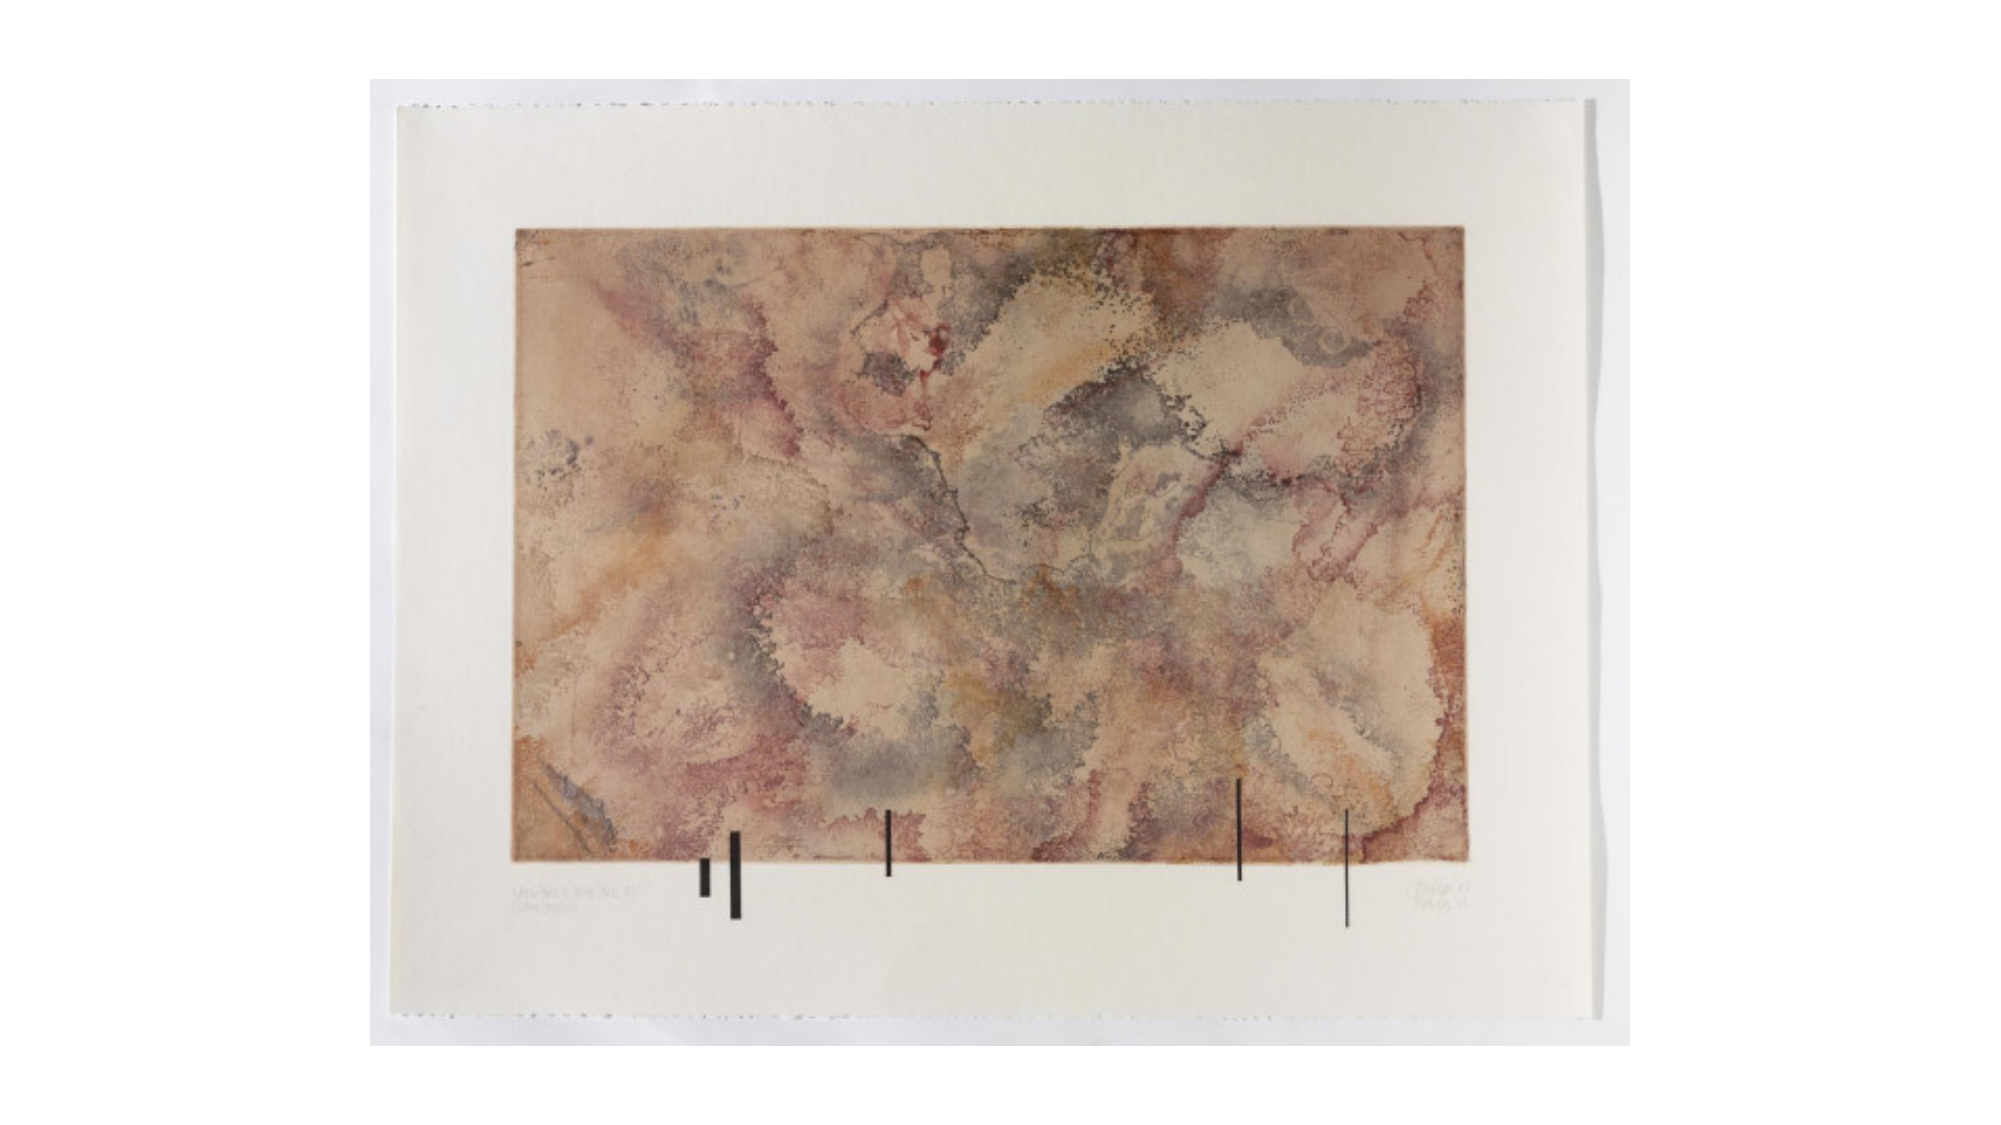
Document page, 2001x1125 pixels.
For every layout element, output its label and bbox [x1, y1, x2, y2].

picture [370, 79, 1630, 1046]
